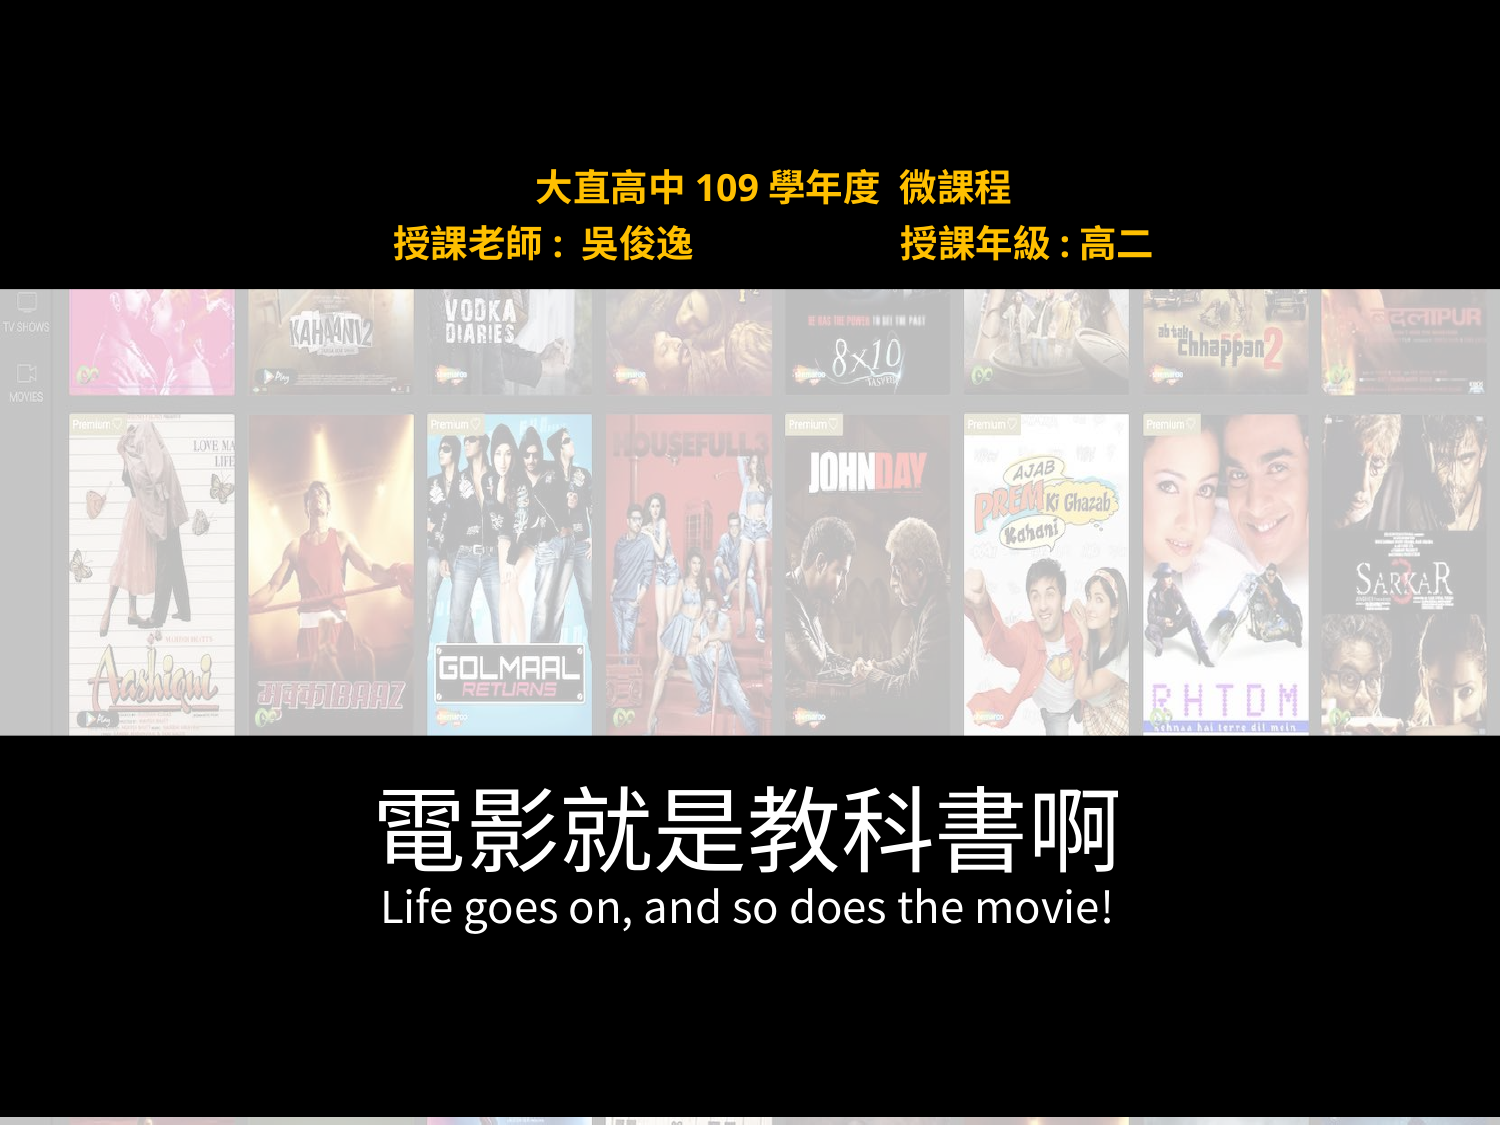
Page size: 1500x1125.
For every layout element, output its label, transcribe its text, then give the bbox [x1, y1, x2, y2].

title 電影就是教科書啊 Life goes on, and so does the movie! [184, 647, 1310, 941]
subtitle 大直高中109學年度 微課程 授課老師: 吳俊逸 授課年級:高二 [211, 161, 1337, 366]
text_box [0, 0, 1500, 290]
text_box [0, 735, 1500, 1117]
